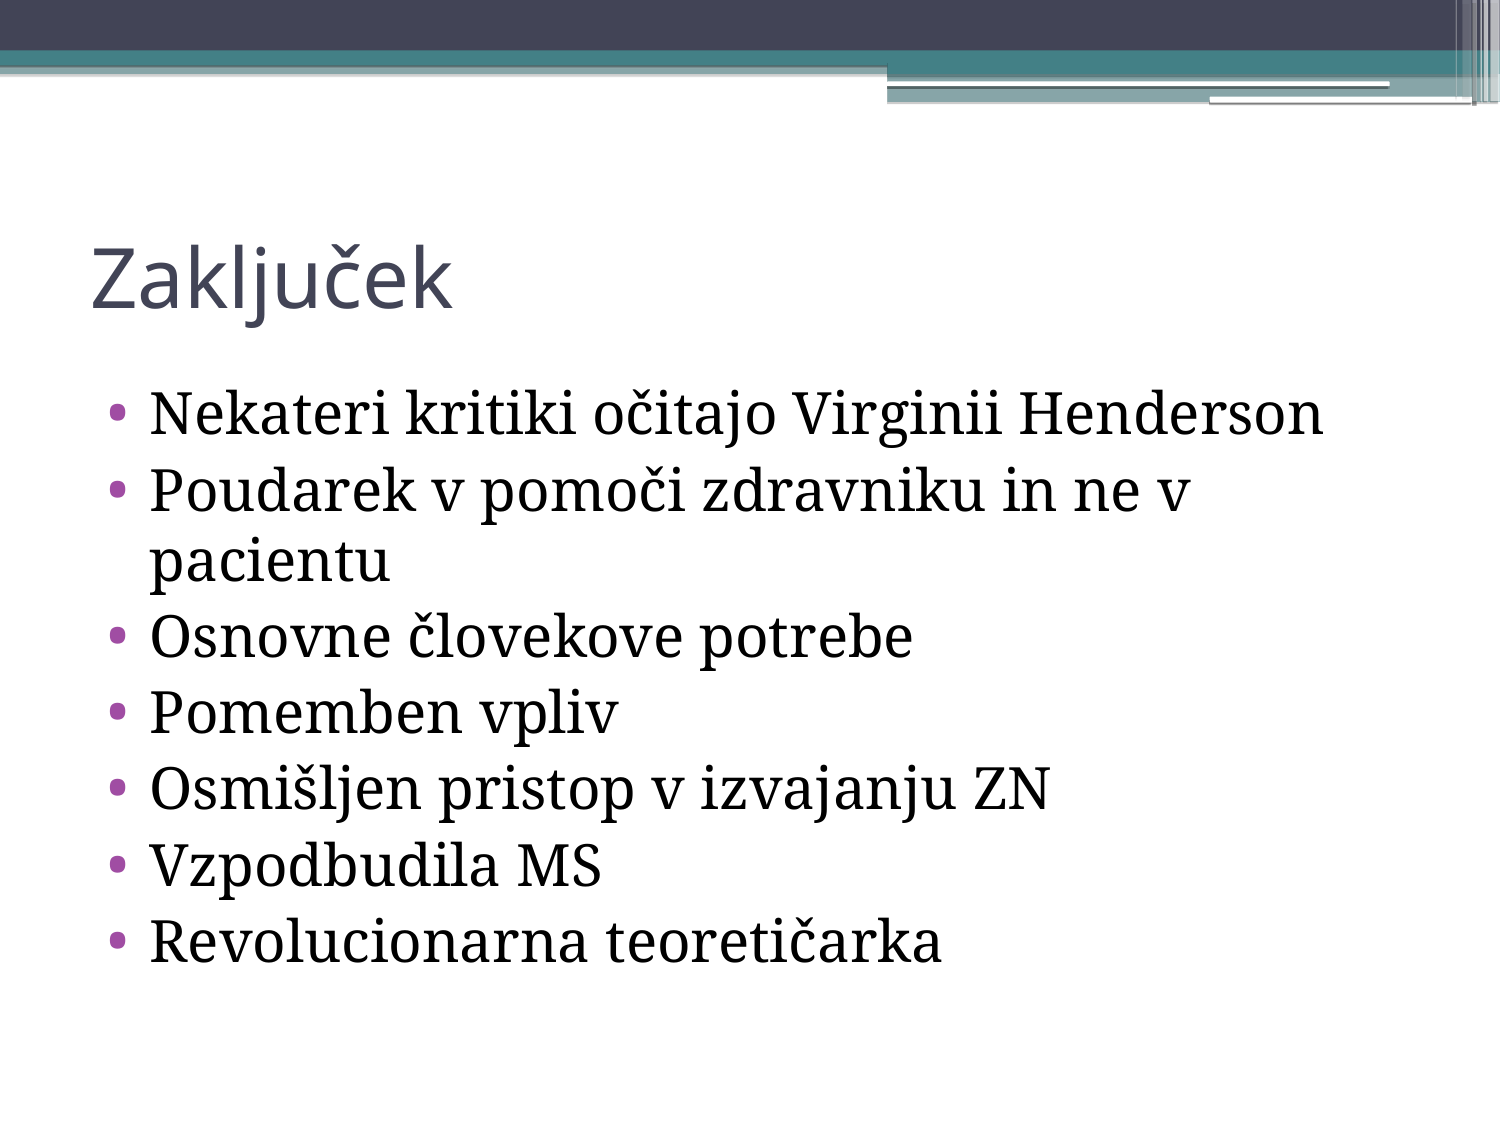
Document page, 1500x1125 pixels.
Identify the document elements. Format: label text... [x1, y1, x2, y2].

title Zaključek [75, 187, 1425, 363]
list Nekateri kritiki očitajo Virginii Henderson Poudarek v pomoči zdravniku in ne v pacientu Osnovne človekove potrebe Pomemben vpliv Osmišljen pristop v izvajanju ZN Vzpodbudila MS Revolucionarna teoretičarka [75, 369, 1425, 1079]
